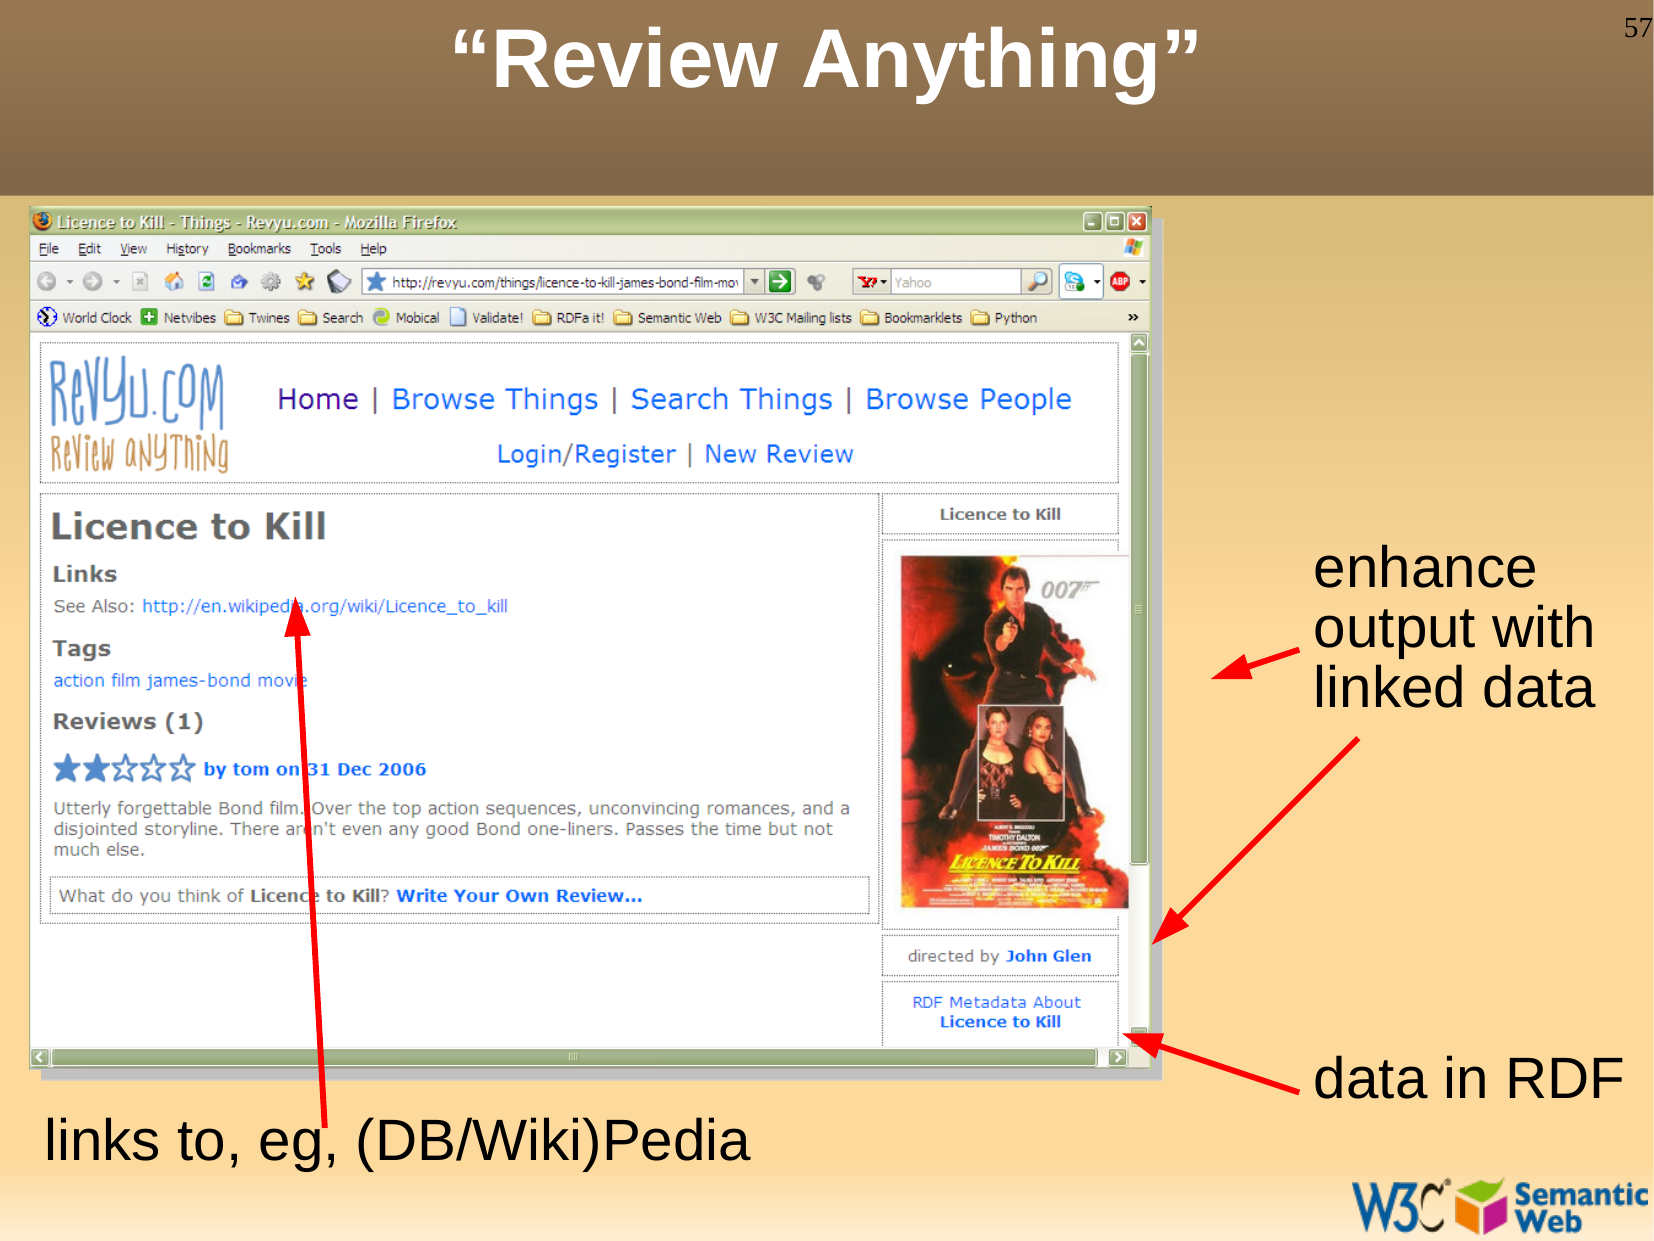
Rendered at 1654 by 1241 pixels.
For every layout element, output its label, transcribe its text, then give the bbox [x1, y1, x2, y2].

picture [0, 119, 1654, 1241]
title “Review Anything” [0, 0, 1654, 119]
text_box data in RDF [1299, 1042, 1654, 1123]
text_box links to, eg, (DB/Wiki)Pedia [29, 1104, 1004, 1184]
text_box enhance output with linked data [1299, 531, 1625, 732]
